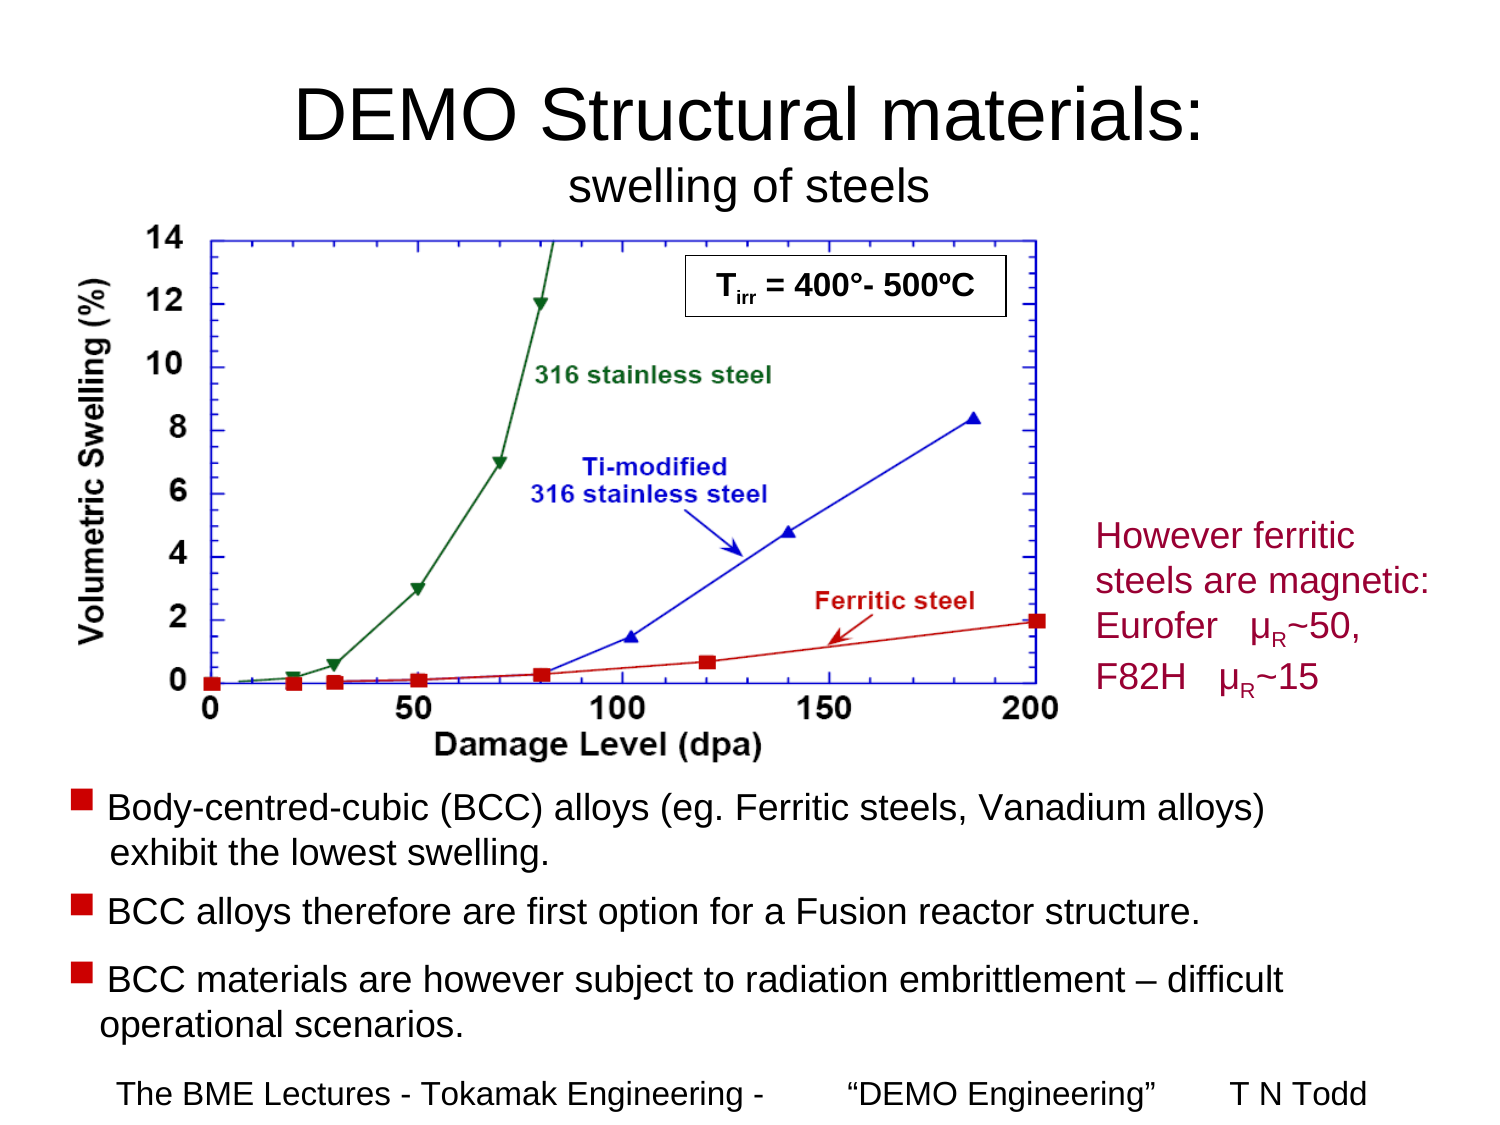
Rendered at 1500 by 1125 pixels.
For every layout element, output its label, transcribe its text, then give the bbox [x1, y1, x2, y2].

text_box DEMO Structural materials: swelling of steels [75, 45, 1426, 233]
text_box However ferritic steels are magnetic: Eurofer μR~50, F82H μR~15 [1080, 503, 1465, 712]
text_box Tirr = 400°- 500ºC [685, 255, 1007, 317]
picture [71, 220, 1090, 774]
text_box Body-centred-cubic (BCC) alloys (eg. Ferritic steels, Vanadium alloys) exhibit the lowest swelling. BCC alloys therefore are first option for a Fusion reactor structure. BCC materials are however subject to radiation embrittlement – difficult operational scenarios. [53, 774, 1424, 1054]
